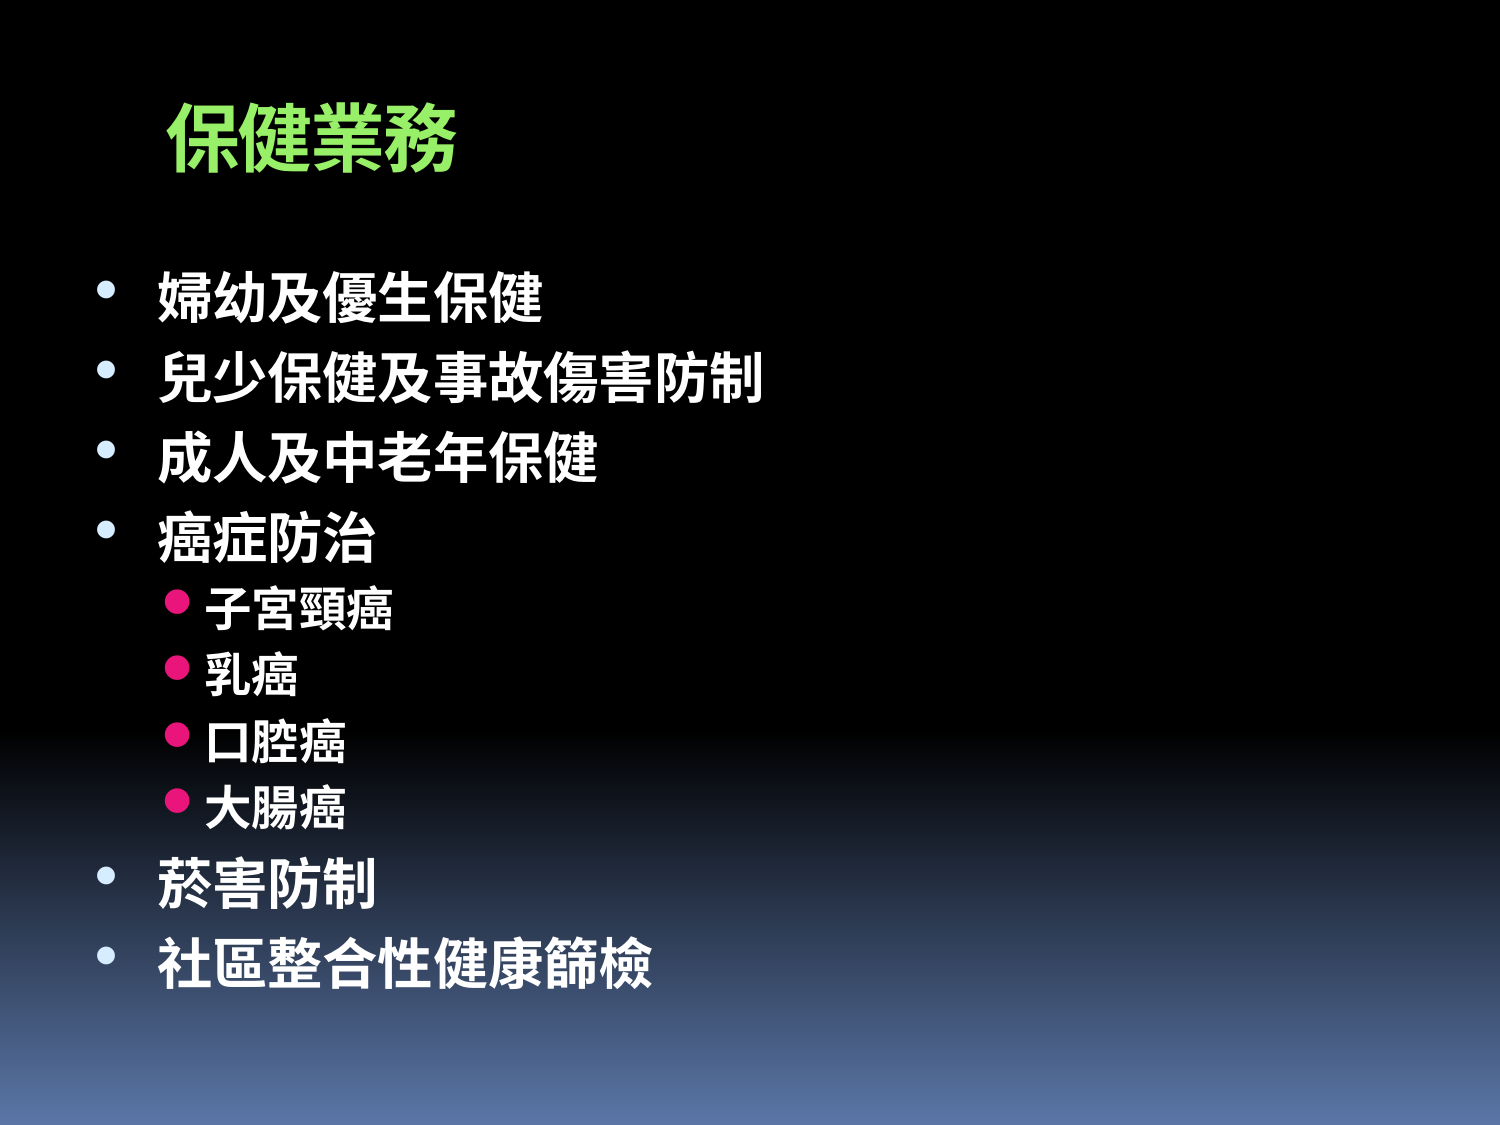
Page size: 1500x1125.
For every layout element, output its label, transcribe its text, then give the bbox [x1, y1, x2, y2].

title 保健業務 [150, 83, 1425, 234]
list 婦幼及優生保健 兒少保健及事故傷害防制 成人及中老年保健 癌症防治 子宮頸癌 乳癌 口腔癌 大腸癌 菸害防制 社區整合性健康篩檢 [76, 255, 1427, 1006]
